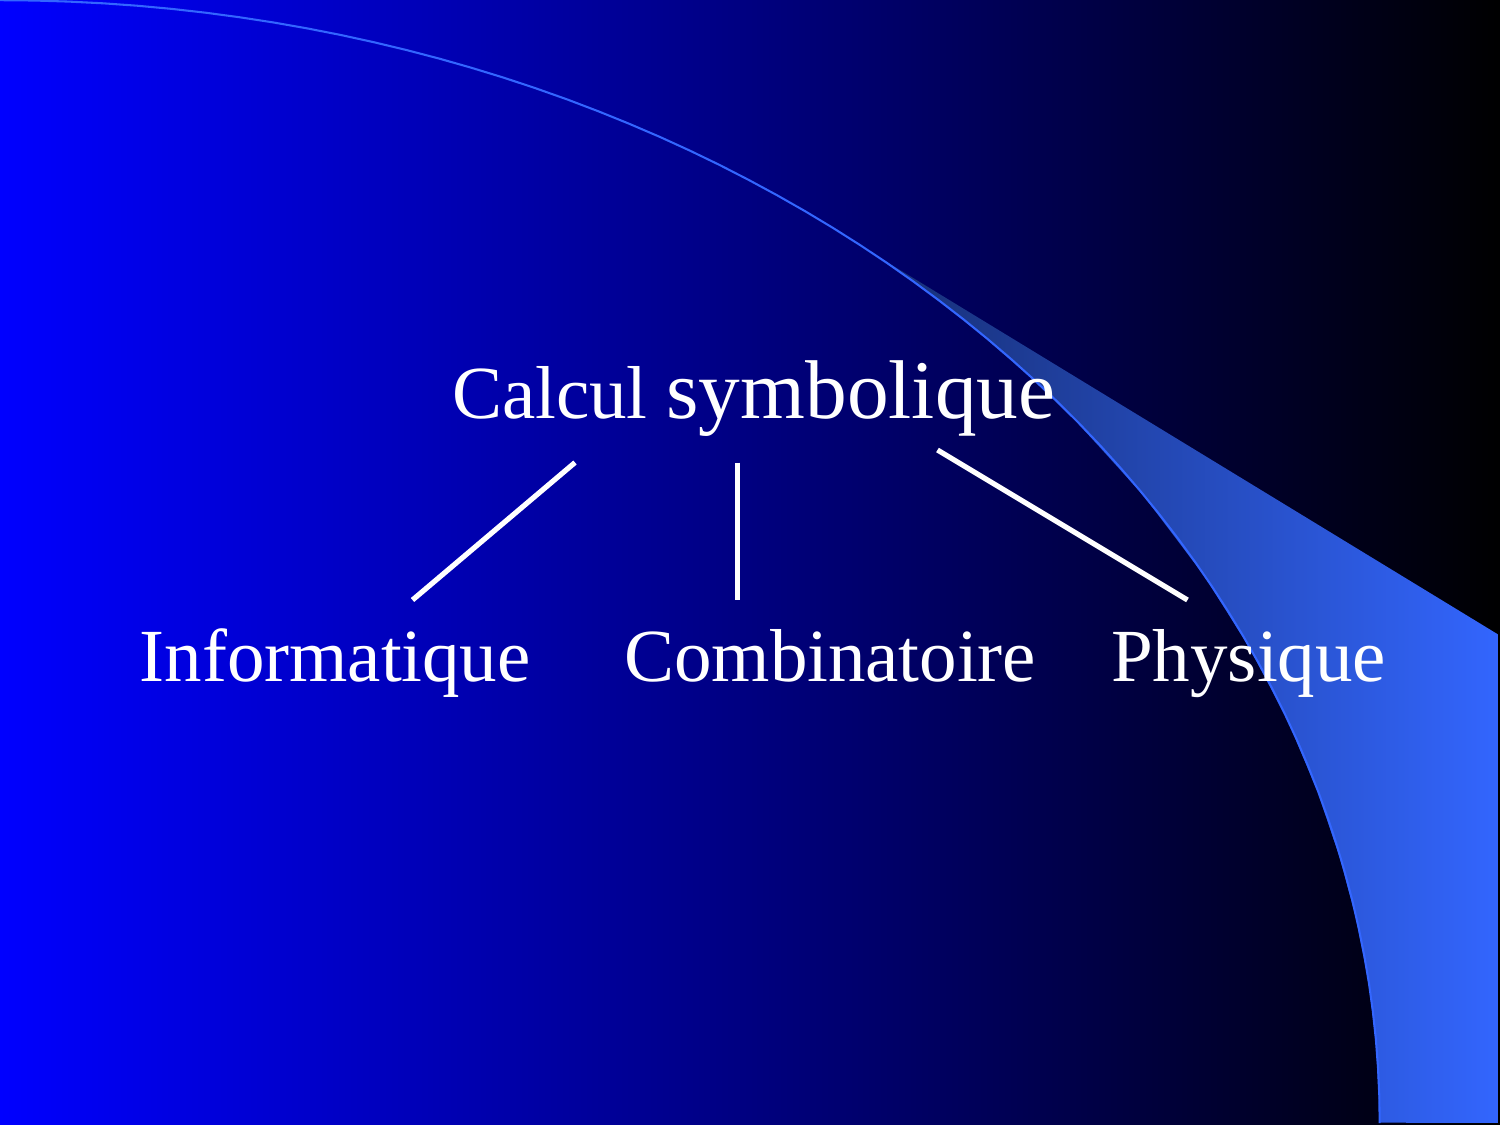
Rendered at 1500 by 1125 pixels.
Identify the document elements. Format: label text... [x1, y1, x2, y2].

text_box Calcul symbolique [437, 336, 1071, 445]
text_box Informatique Combinatoire Physique [125, 607, 1402, 706]
